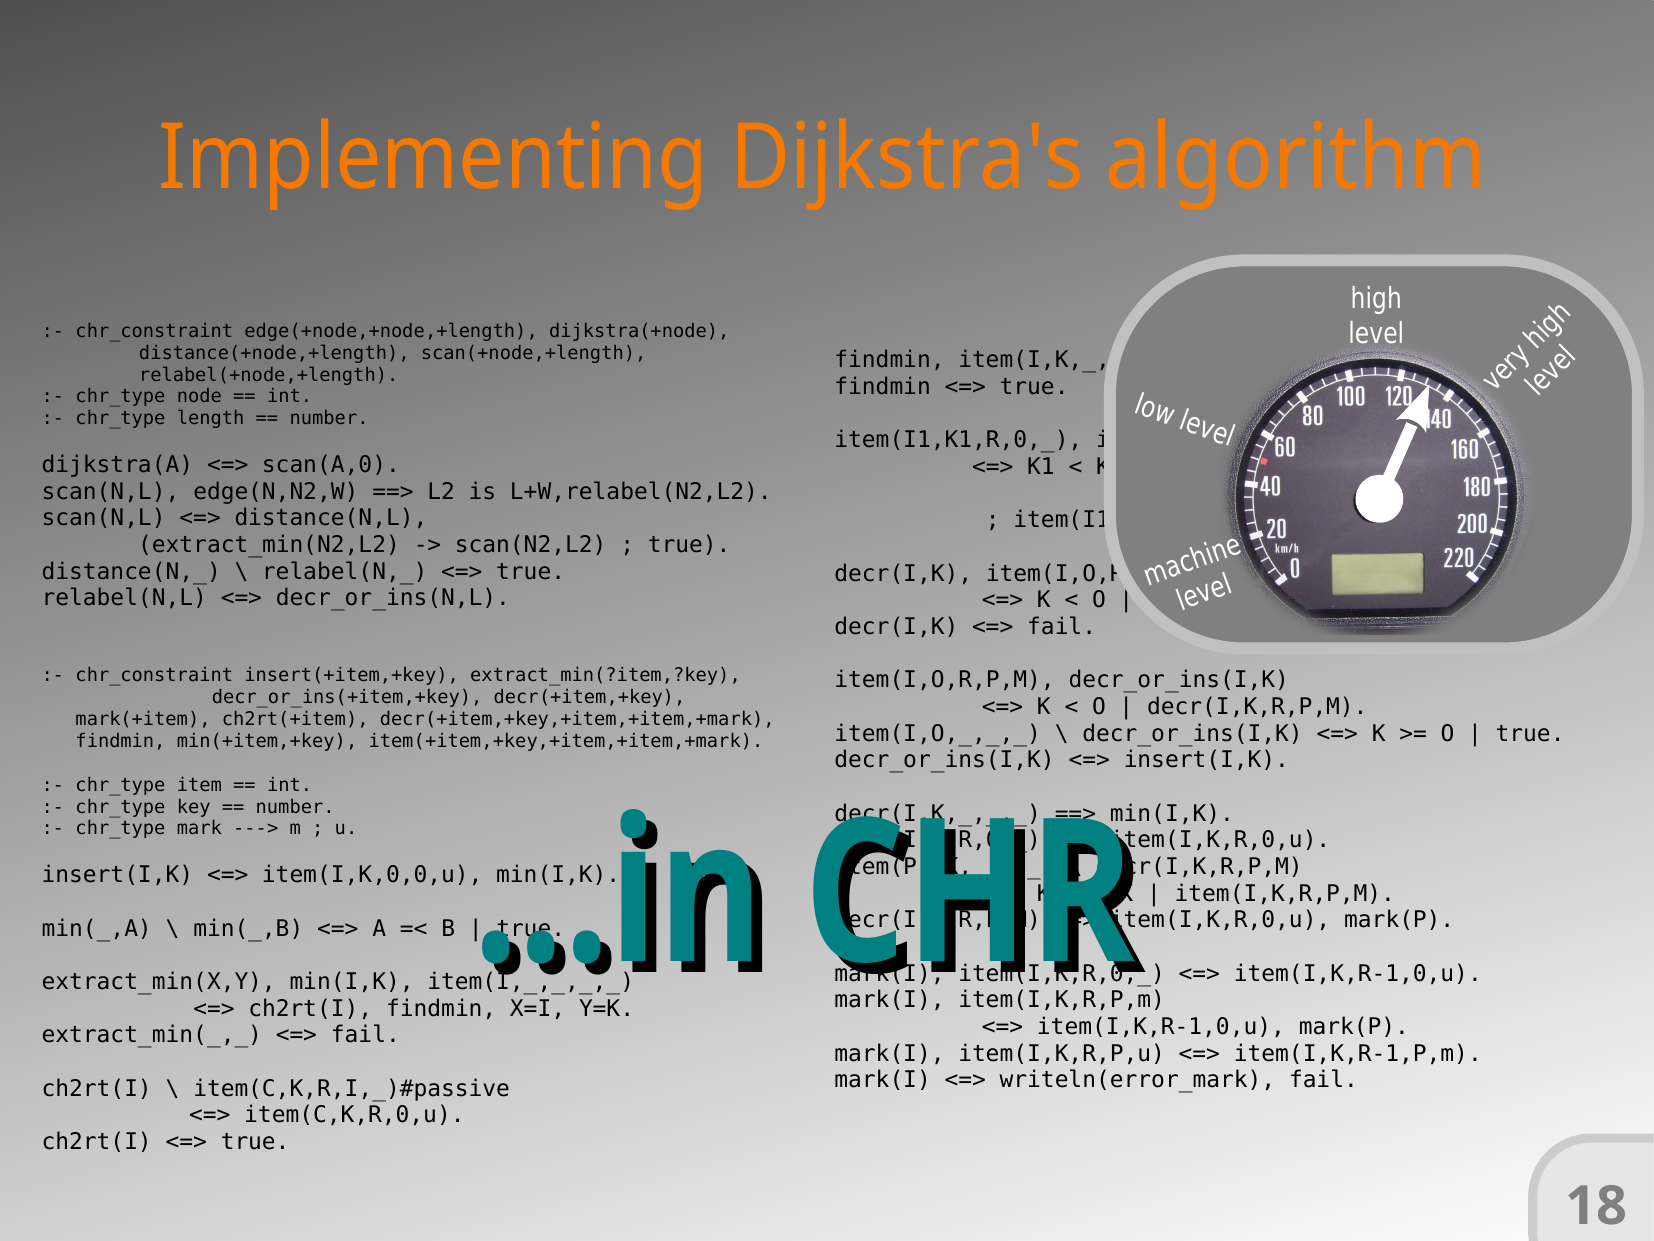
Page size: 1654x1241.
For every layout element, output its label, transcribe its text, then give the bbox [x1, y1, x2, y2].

text_box [1175, 333, 1638, 649]
title Implementing Dijkstra's algorithm [18, 49, 1629, 257]
text_box very high level [1459, 266, 1630, 438]
text_box ...in CHR [458, 740, 1129, 1011]
text_box machine level [1122, 499, 1314, 638]
chart [40, 319, 1626, 1167]
text_box high level [1333, 274, 1508, 358]
picture [1213, 334, 1540, 635]
text_box low level [1114, 374, 1295, 480]
text_box [1109, 260, 1563, 590]
